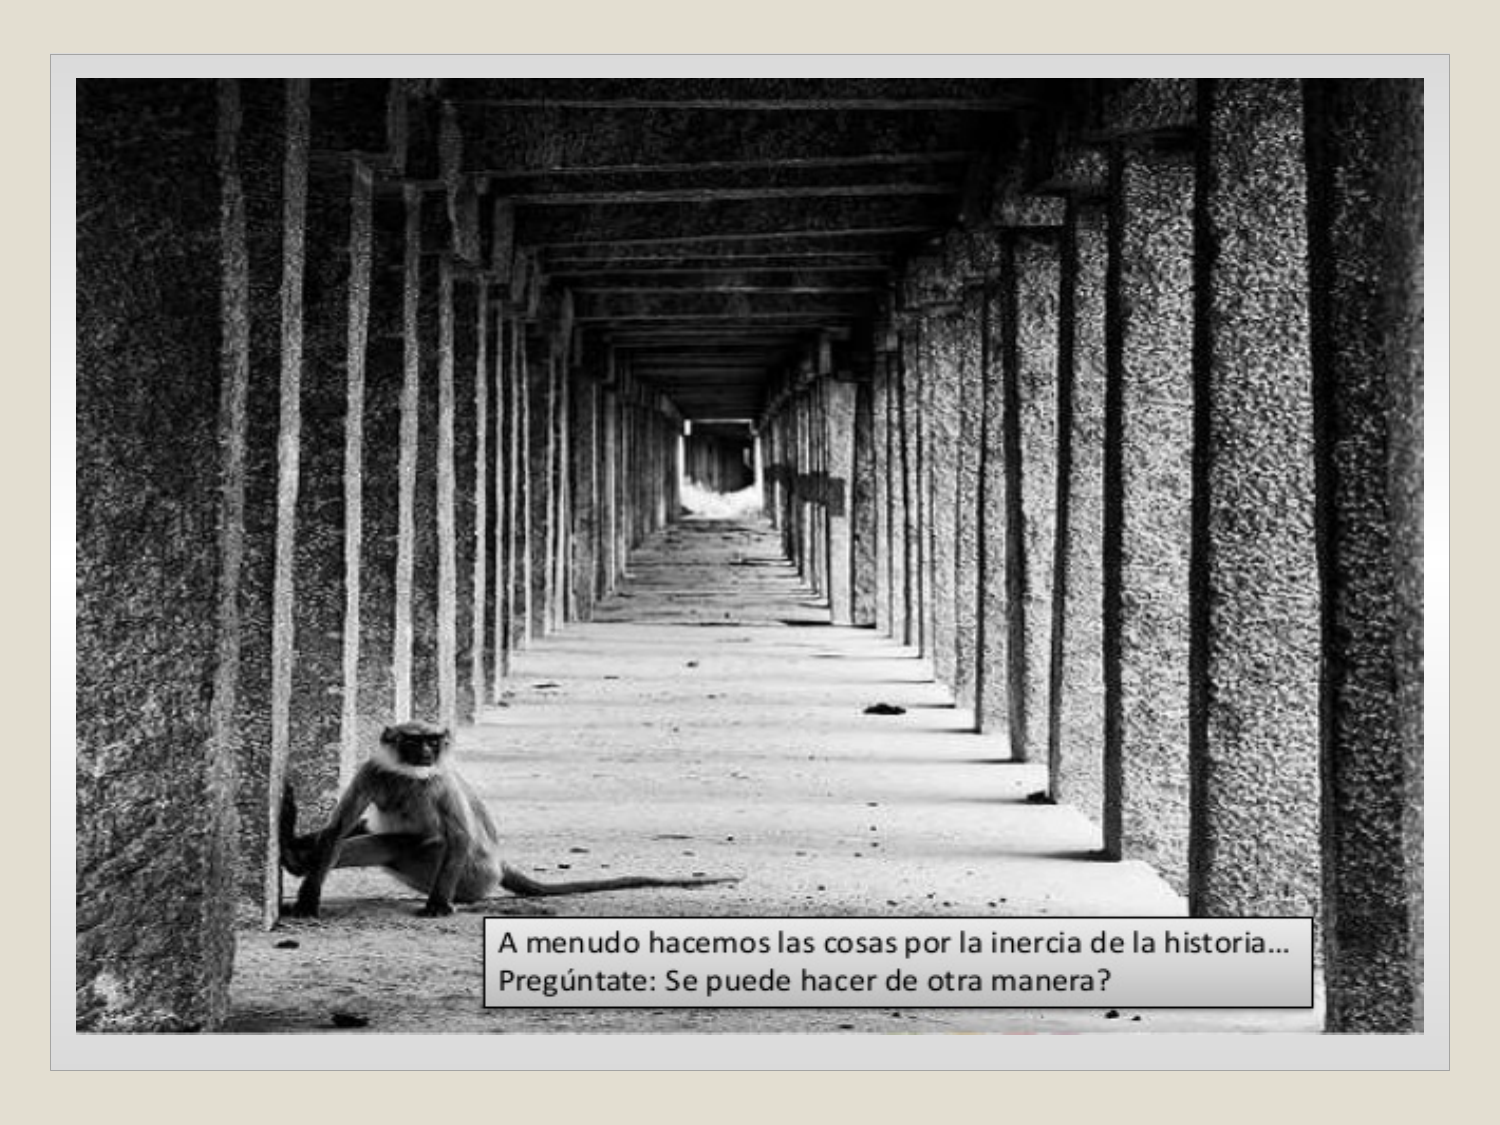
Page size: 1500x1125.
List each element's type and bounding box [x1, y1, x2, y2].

picture [76, 78, 1424, 1035]
